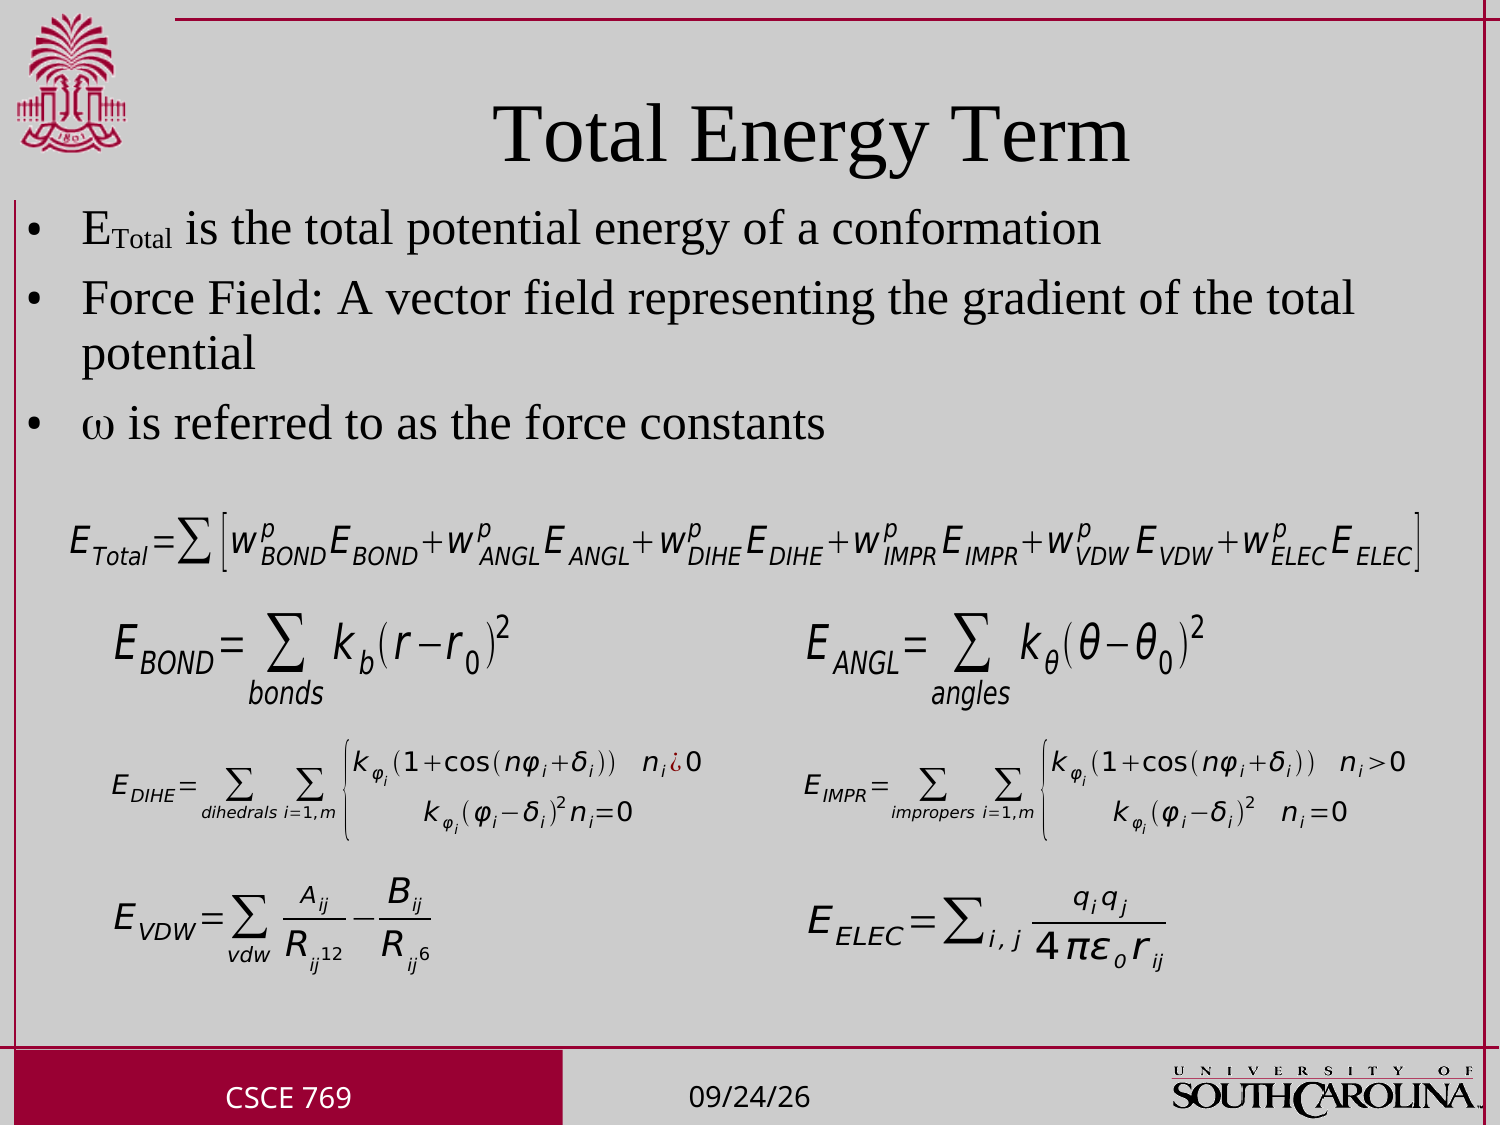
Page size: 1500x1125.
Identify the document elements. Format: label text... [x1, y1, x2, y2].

list ETotal is the total potential energy of a conformation Force Field: A vector field representing the gradient of the total potential w is referred to as the force constants [24, 200, 1476, 998]
title Total Energy Term [174, 9, 1450, 188]
picture [12, 12, 131, 155]
picture [1162, 1049, 1483, 1125]
